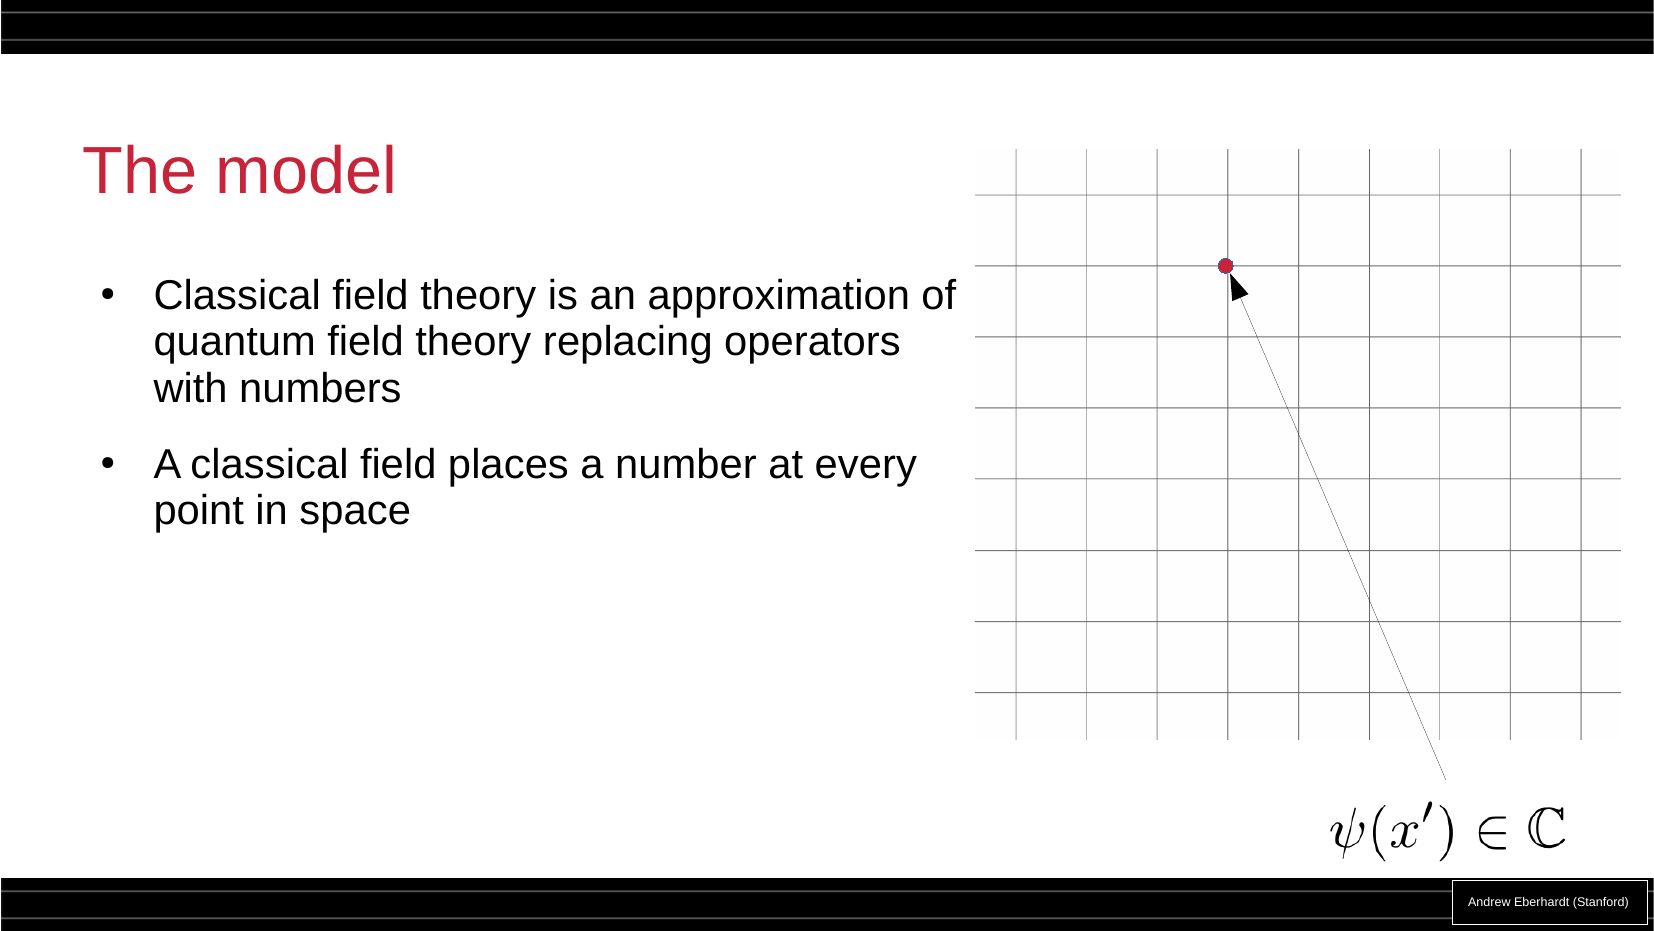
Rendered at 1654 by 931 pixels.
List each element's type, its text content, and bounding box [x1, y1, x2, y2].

picture [975, 149, 1621, 740]
text_box Andrew Eberhardt (Stanford) [1452, 880, 1648, 925]
title The model [82, 92, 1571, 249]
picture [1, 878, 1654, 931]
picture [1320, 789, 1576, 871]
list Classical field theory is an approximation of quantum field theory replacing operators with numbers A classical field places a number at every point in space [82, 271, 961, 851]
text_box [1218, 258, 1234, 274]
picture [1, 0, 1654, 54]
